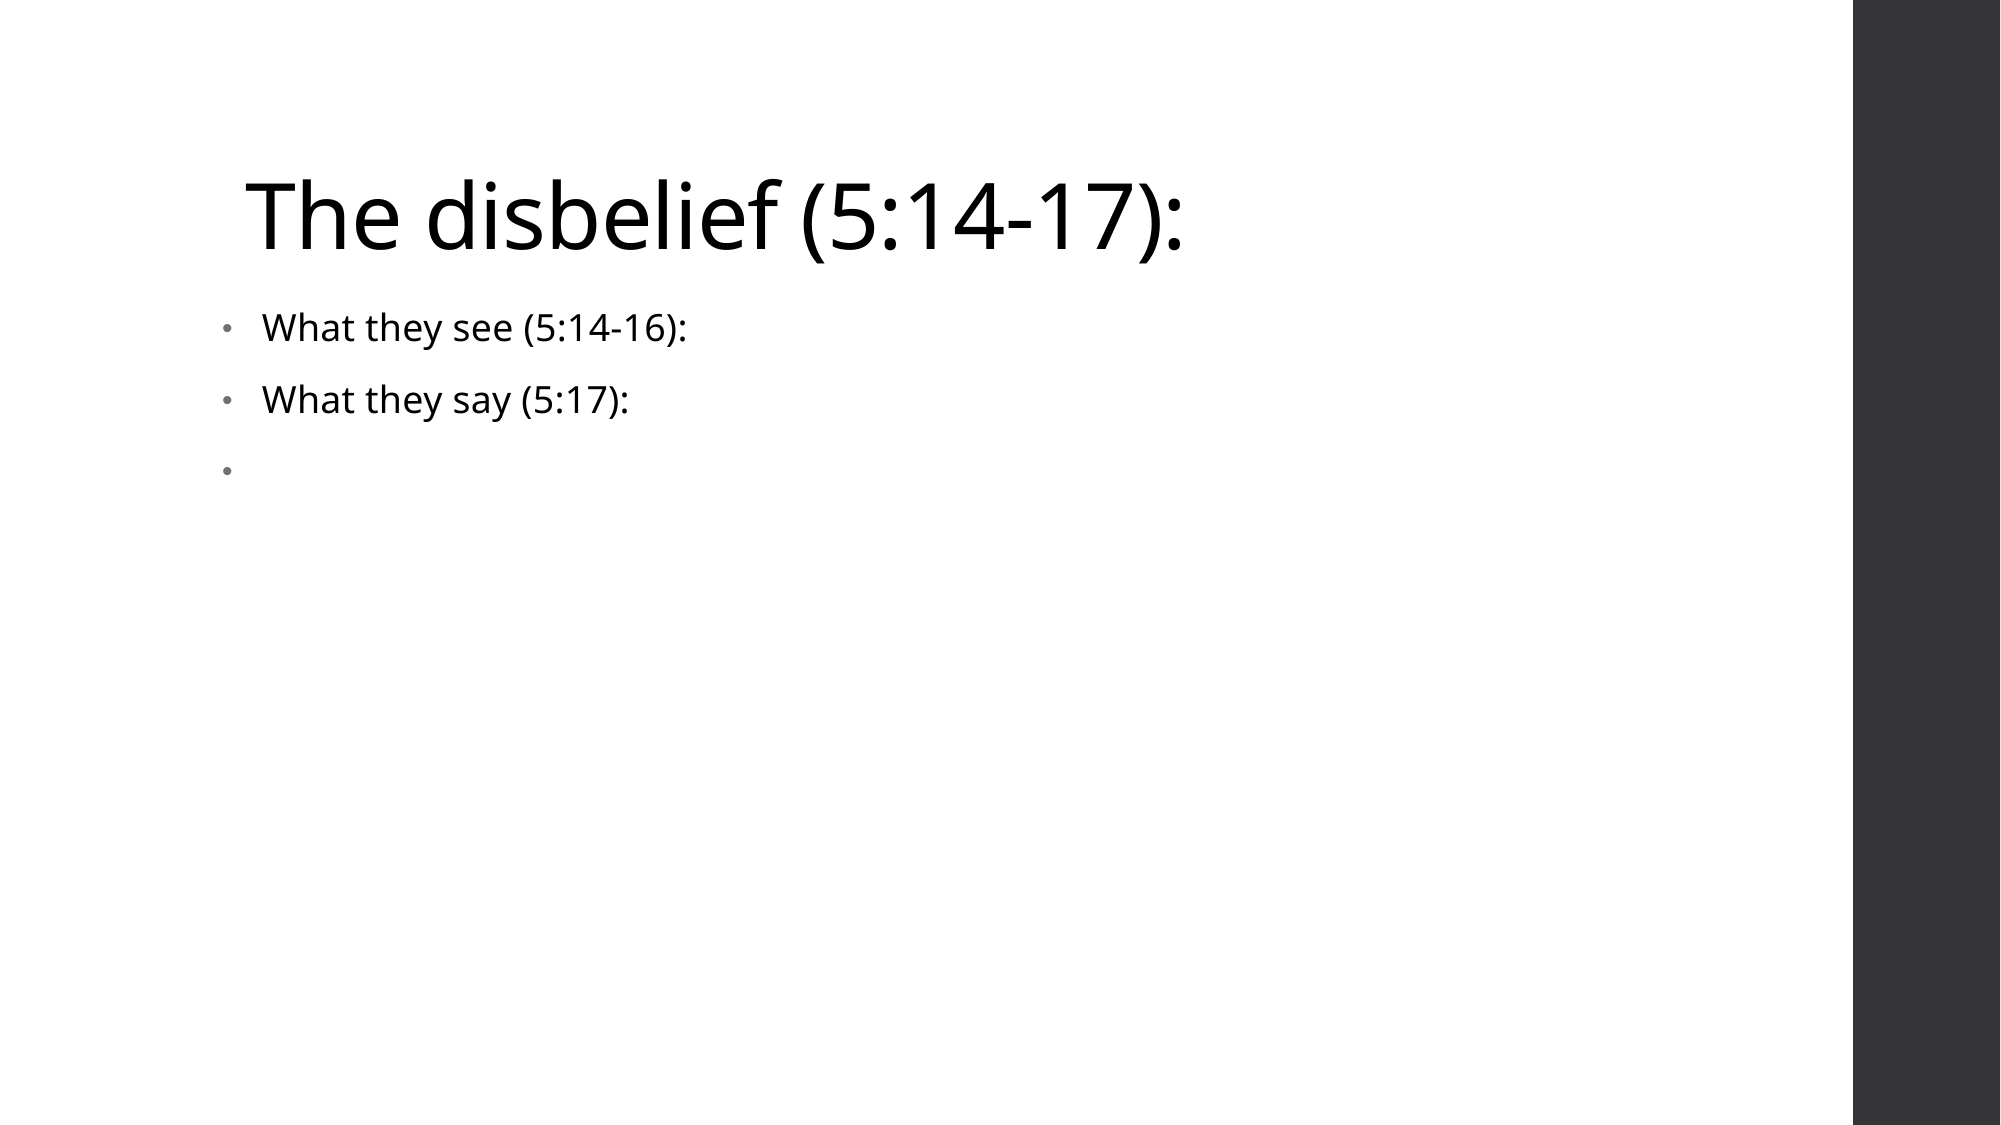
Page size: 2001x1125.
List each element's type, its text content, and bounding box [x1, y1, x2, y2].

list What they see (5:14-16): What they say (5:17): [206, 299, 1617, 1014]
title The disbelief (5:14-17): [206, 60, 1797, 278]
